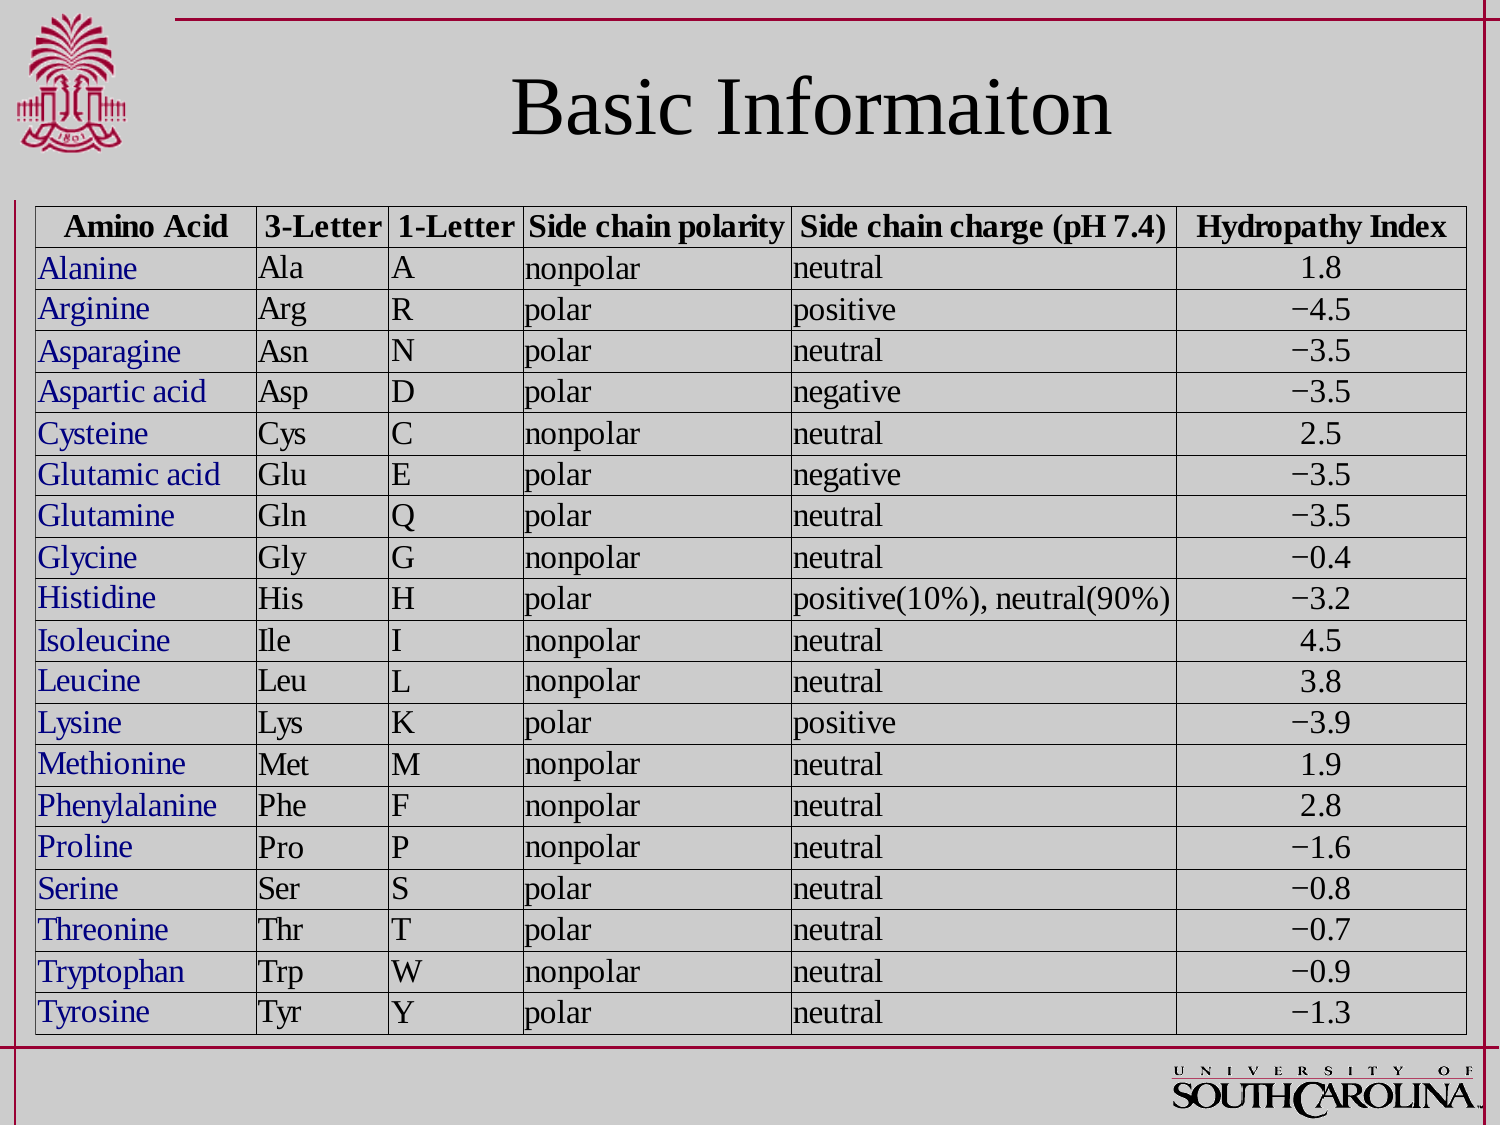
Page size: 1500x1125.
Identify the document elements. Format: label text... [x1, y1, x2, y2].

picture [12, 12, 131, 155]
title Basic Informaiton [174, 32, 1450, 181]
chart [35, 206, 1469, 1037]
picture [1162, 1049, 1483, 1125]
